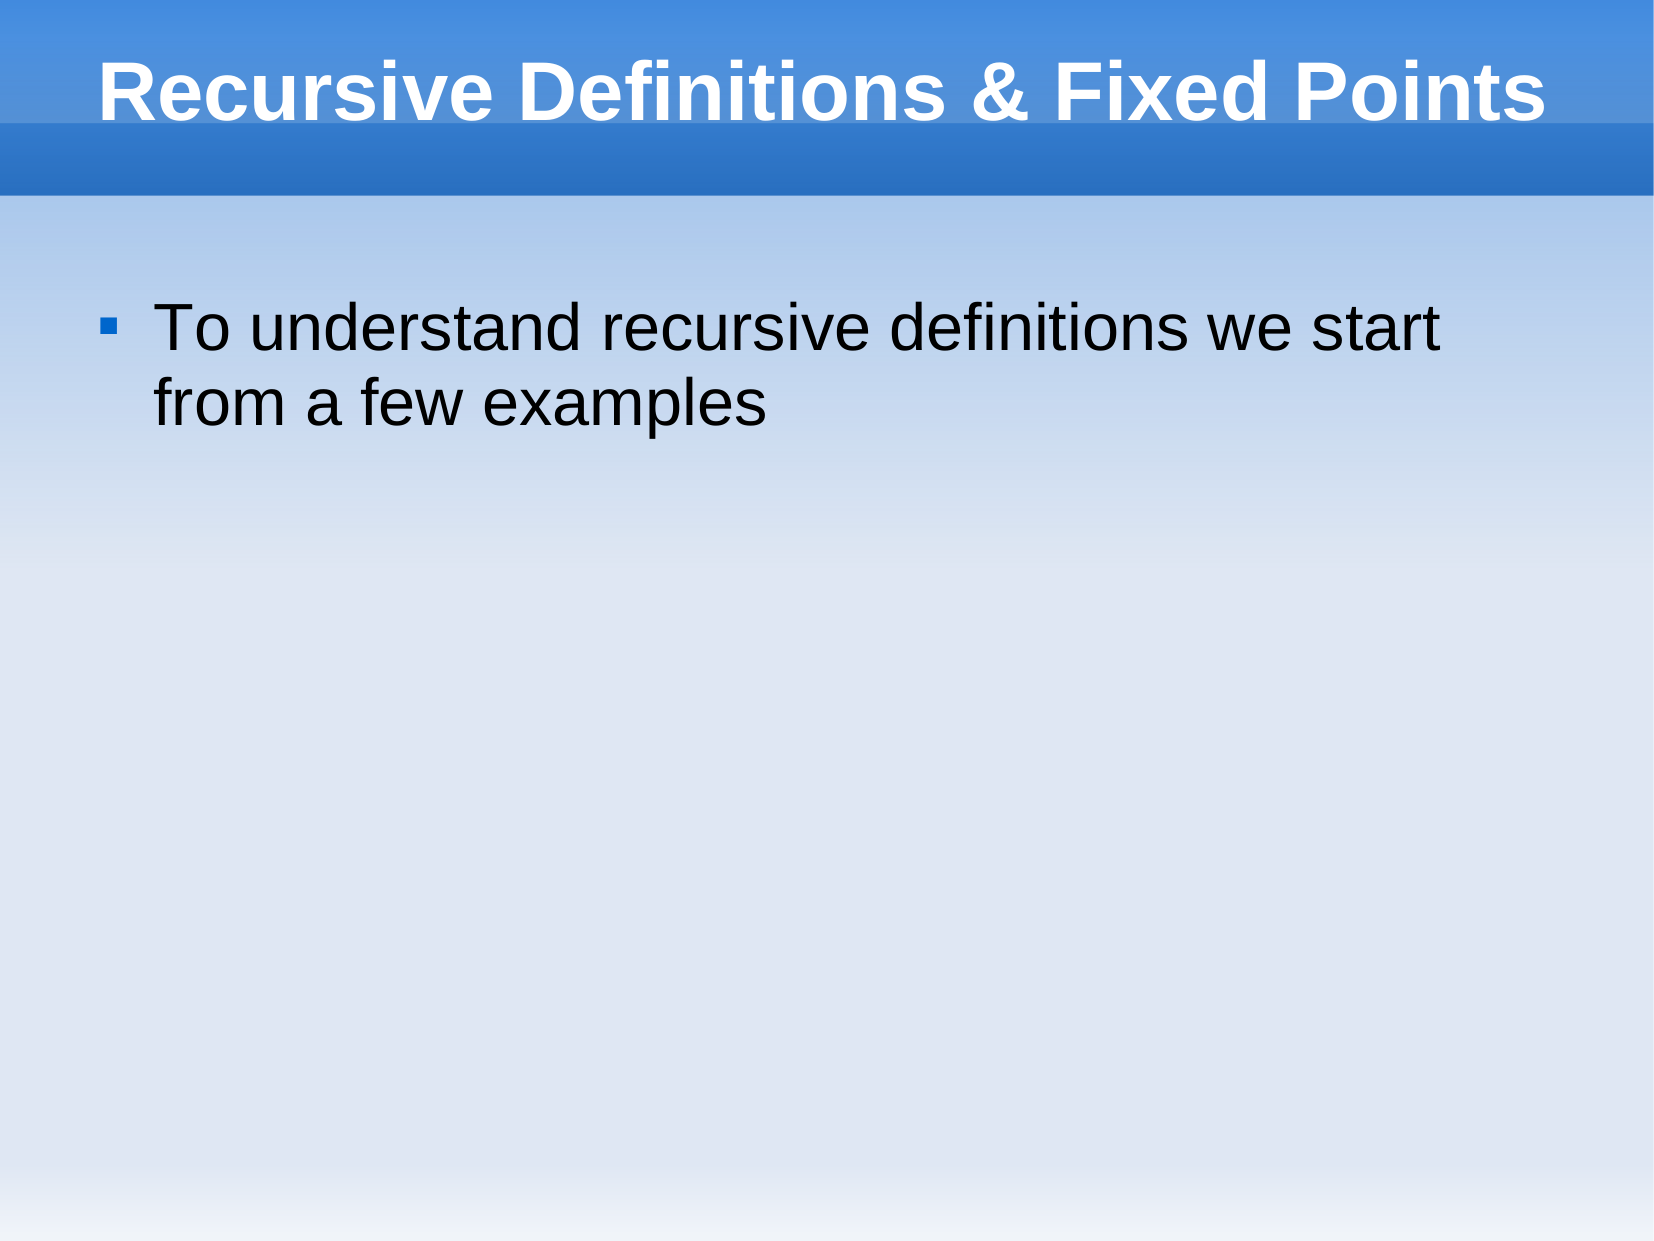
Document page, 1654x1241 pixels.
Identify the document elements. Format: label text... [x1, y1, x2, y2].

title Recursive Definitions & Fixed Points [59, 0, 1588, 188]
picture [0, 0, 1654, 1241]
list To understand recursive definitions we start from a few examples [82, 290, 1571, 1109]
